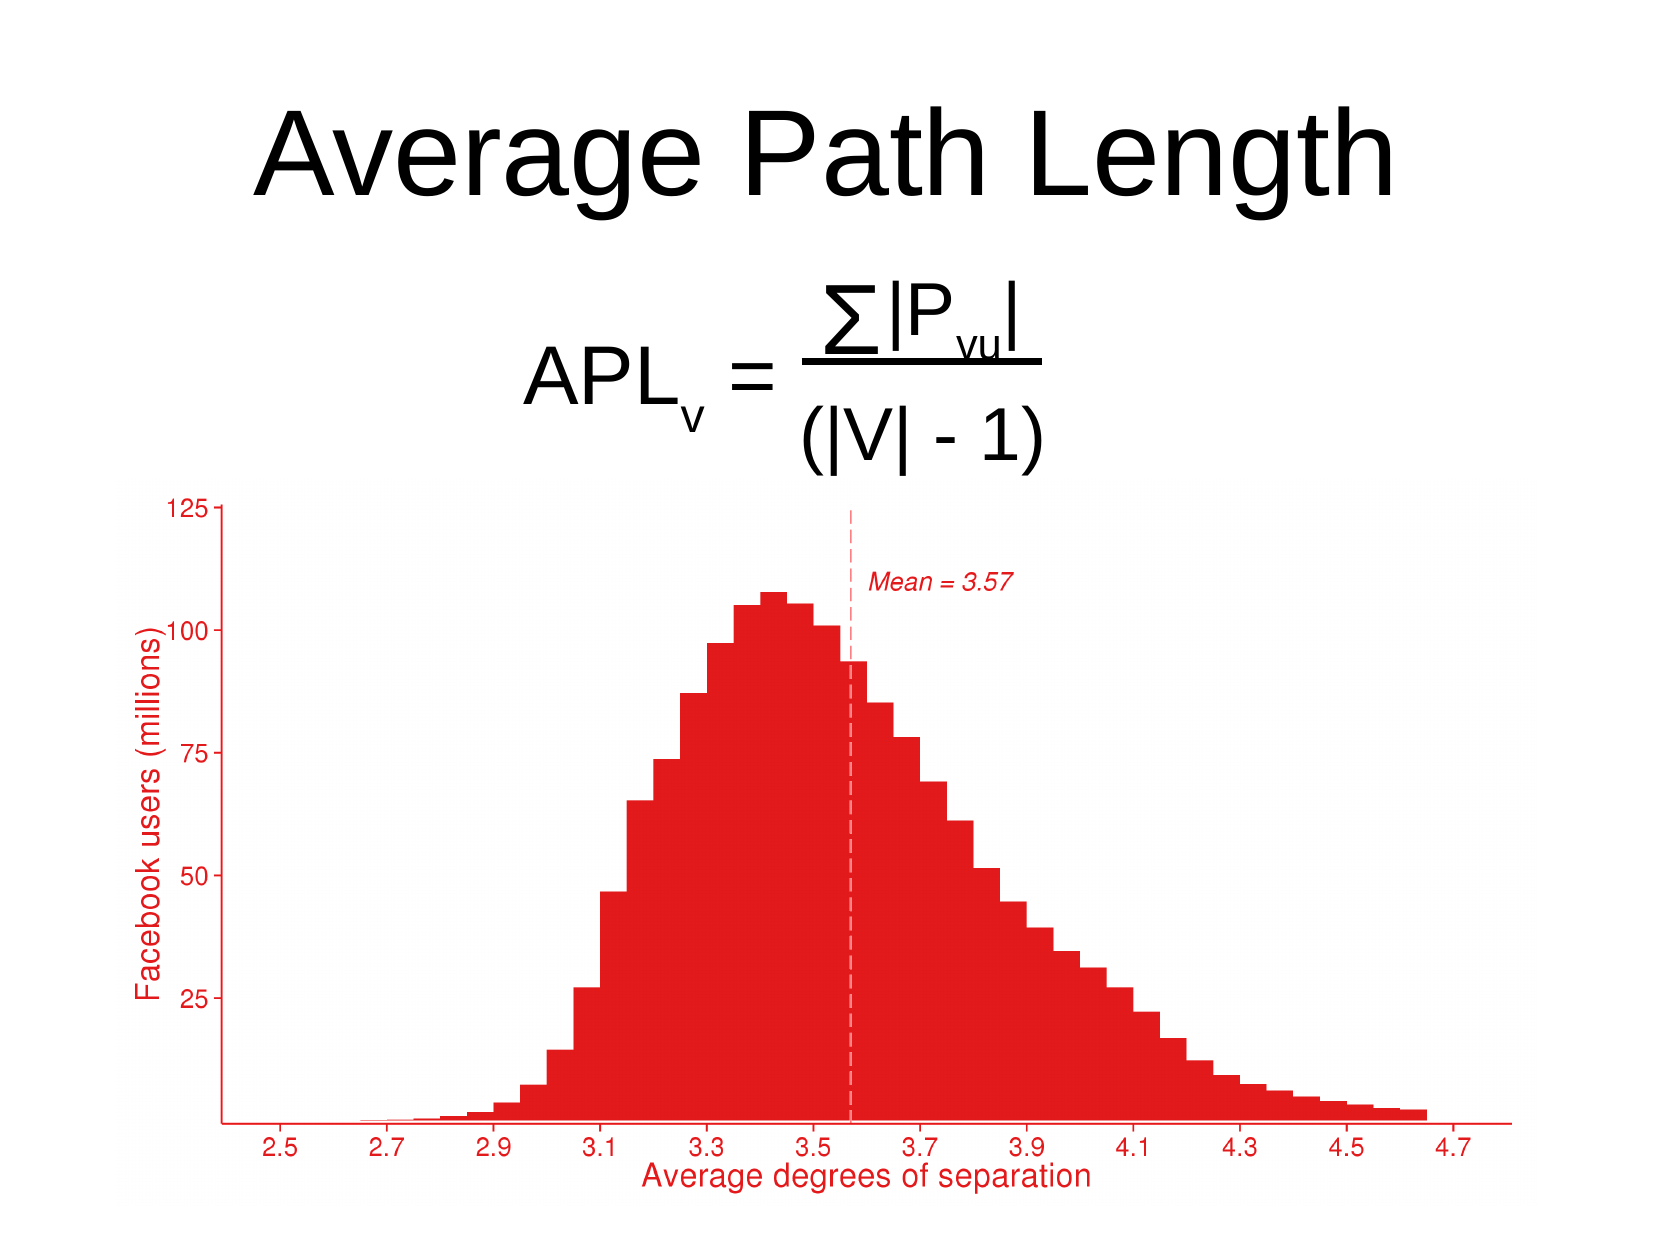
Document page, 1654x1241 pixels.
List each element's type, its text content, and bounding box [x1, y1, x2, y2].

text_box |Pvu| (|V| - 1) [784, 259, 1062, 457]
text_box APLv = [508, 322, 792, 436]
title Average Path Length [82, 49, 1571, 257]
picture [115, 478, 1538, 1206]
text_box Σ [805, 256, 897, 358]
